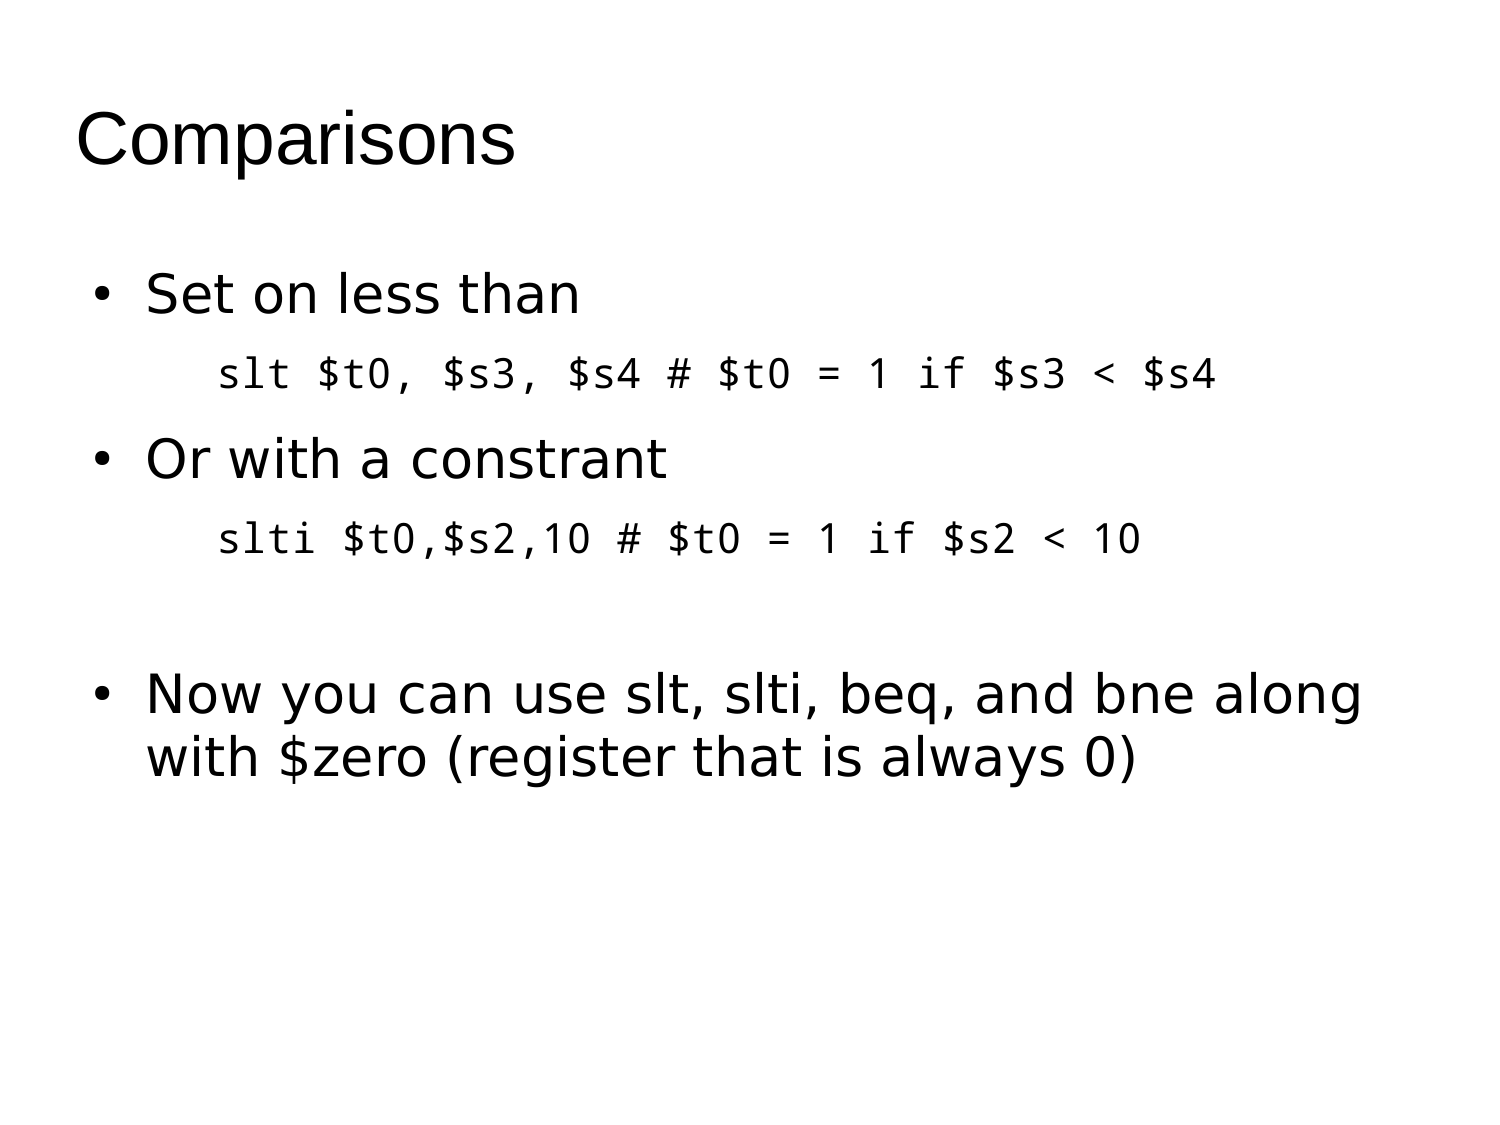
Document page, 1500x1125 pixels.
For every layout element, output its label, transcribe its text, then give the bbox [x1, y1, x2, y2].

title Comparisons [75, 44, 1425, 233]
list Set on less than slt $t0, $s3, $s4 # $t0 = 1 if $s3 < $s4 Or with a constrant slti $t0,$s2,10 # $t0 = 1 if $s2 < 10 Now you can use slt, slti, beq, and bne along with $zero (register that is always 0) [75, 263, 1425, 916]
